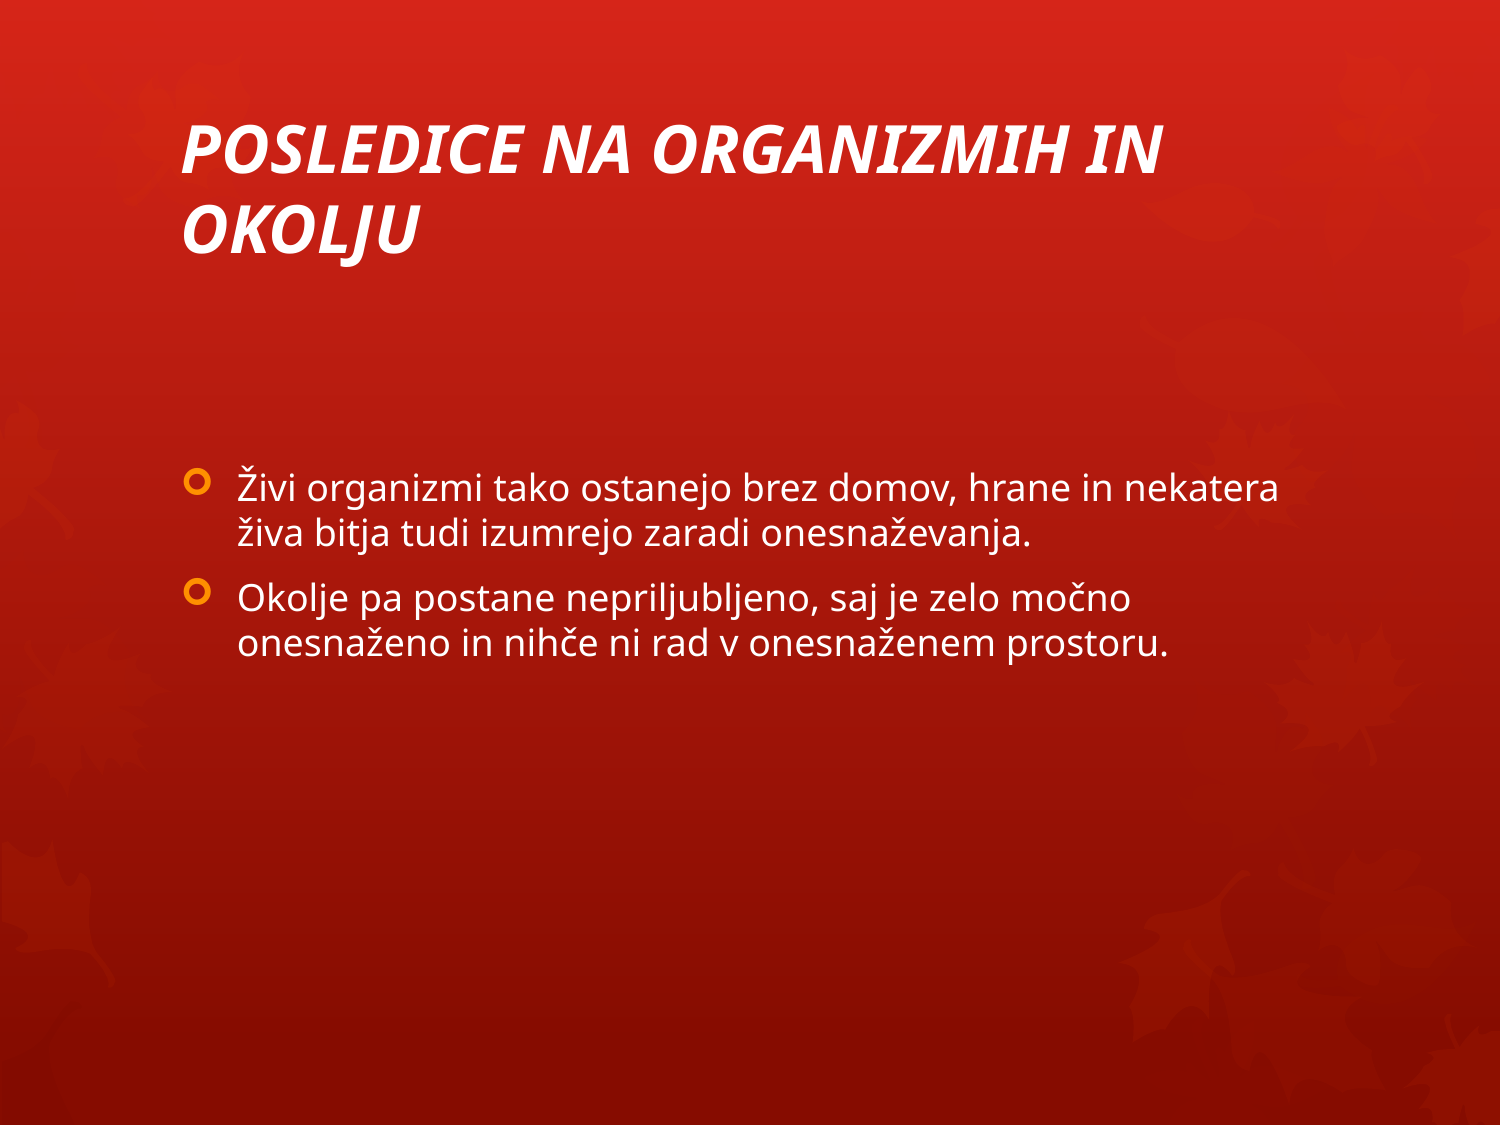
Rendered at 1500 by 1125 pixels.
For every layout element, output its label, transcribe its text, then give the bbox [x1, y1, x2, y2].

title POSLEDICE NA ORGANIZMIH IN OKOLJU [165, 110, 1335, 263]
list Živi organizmi tako ostanejo brez domov, hrane in nekatera živa bitja tudi izumrejo zaradi onesnaževanja. Okolje pa postane nepriljubljeno, saj je zelo močno onesnaženo in nihče ni rad v onesnaženem prostoru. [165, 296, 1335, 962]
